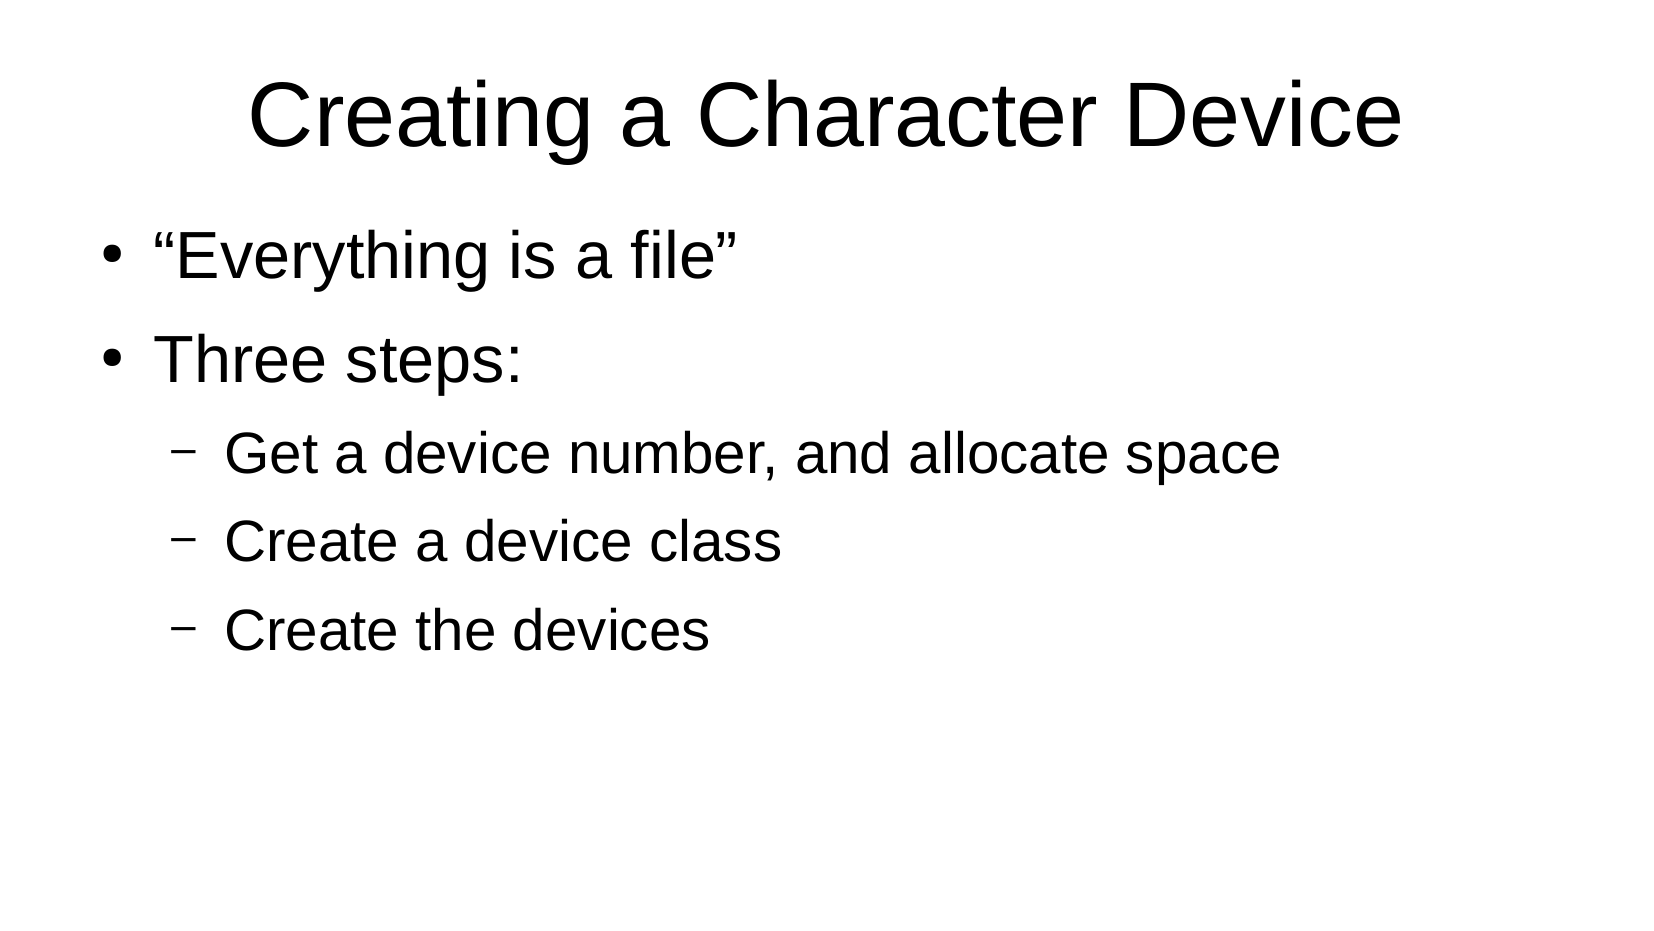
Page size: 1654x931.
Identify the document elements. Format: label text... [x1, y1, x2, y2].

title Creating a Character Device [82, 37, 1571, 193]
list “Everything is a file” Three steps: Get a device number, and allocate space Create a device class Create the devices [82, 217, 1571, 758]
